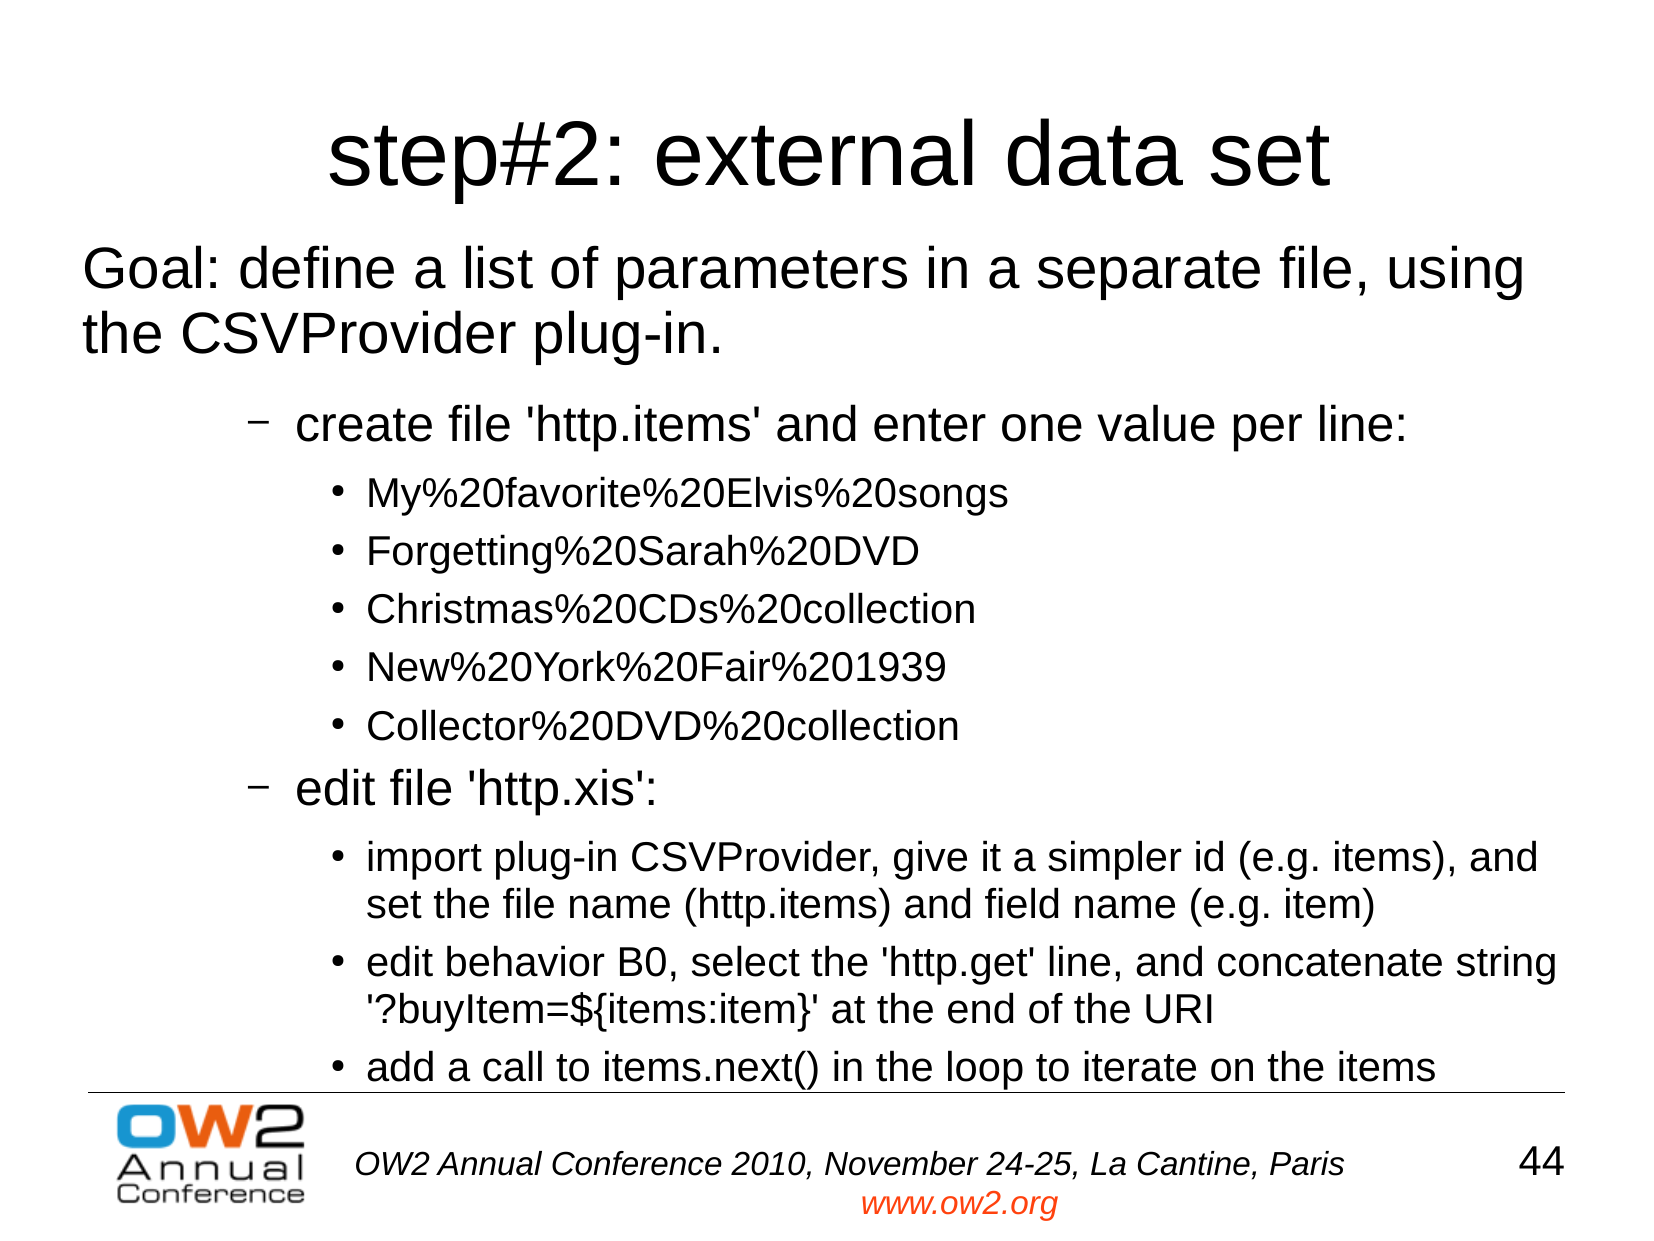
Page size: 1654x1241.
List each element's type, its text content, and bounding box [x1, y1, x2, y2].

list Goal: define a list of parameters in a separate file, using the CSVProvider plug-in. create file 'http.items' and enter one value per line: My%20favorite%20Elvis%20songs Forgetting%20Sarah%20DVD Christmas%20CDs%20collection New%20York%20Fair%201939 Collector%20DVD%20collection edit file 'http.xis': import plug-in CSVProvider, give it a simpler id (e.g. items), and set the file name (http.items) and field name (e.g. item) edit behavior B0, select the 'http.get' line, and concatenate string '?buyItem=${items:item}' at the end of the URI add a call to items.next() in the loop to iterate on the items [82, 236, 1571, 1096]
picture [88, 1096, 333, 1213]
title step#2: external data set [88, 59, 1571, 236]
